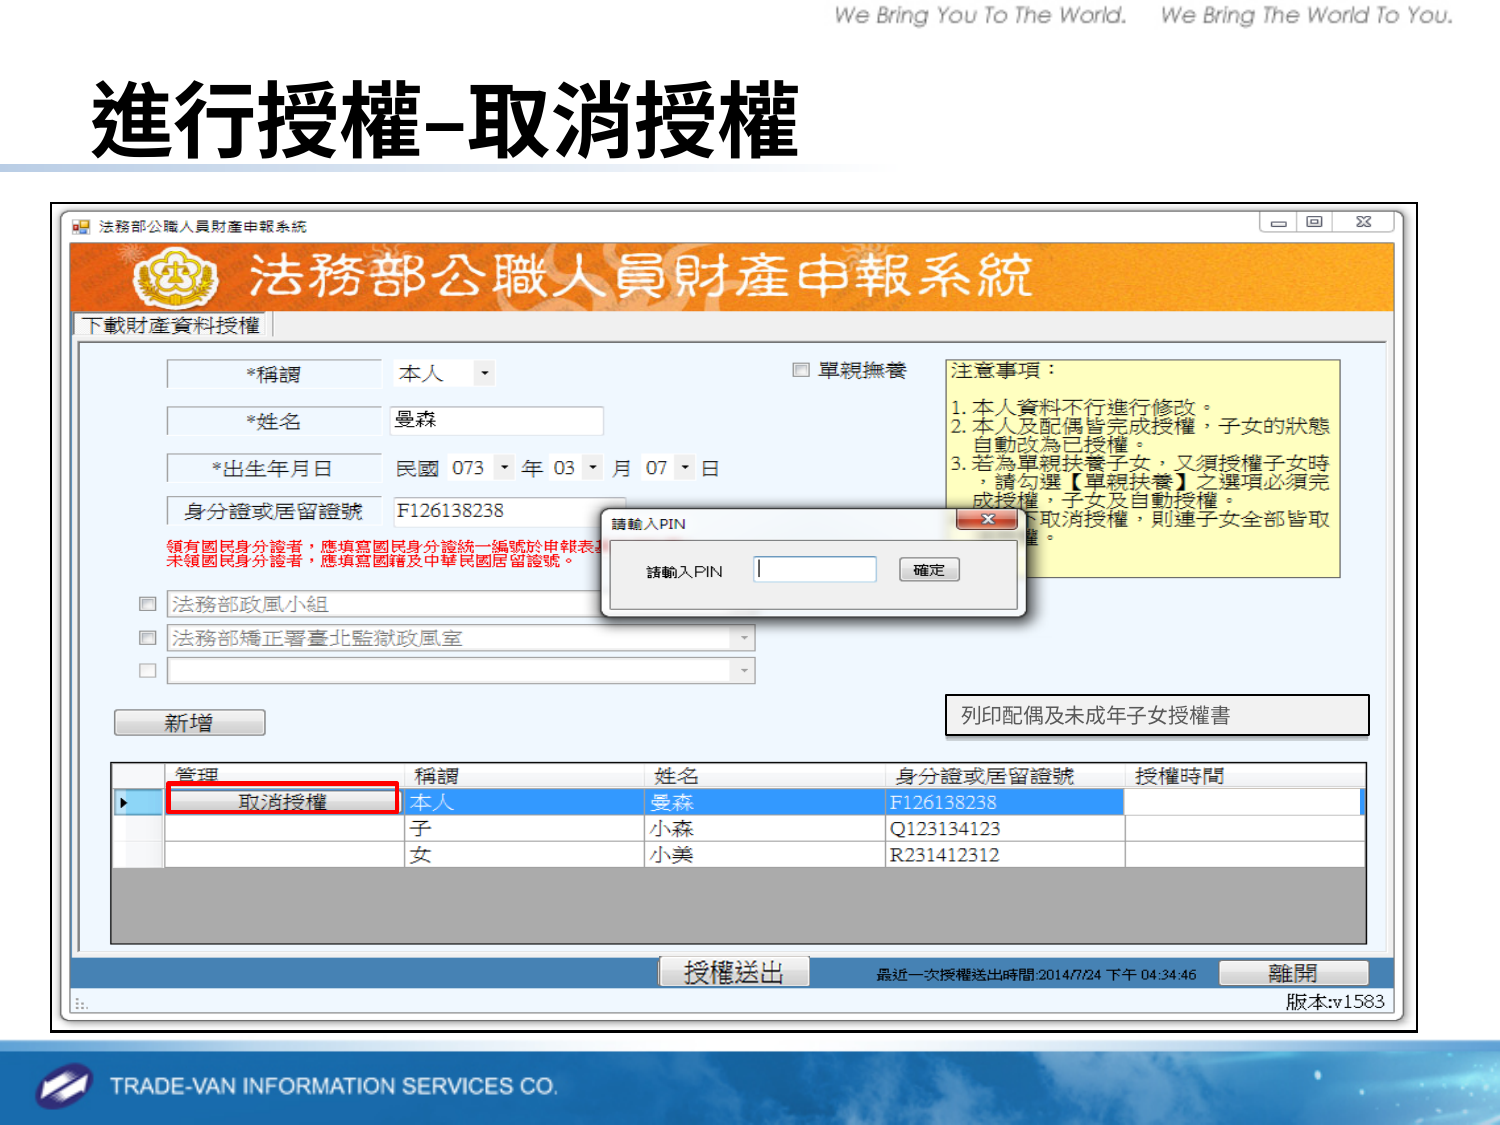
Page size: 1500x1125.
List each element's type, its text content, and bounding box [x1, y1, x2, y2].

picture [51, 203, 1416, 1031]
text_box 列印配偶及未成年子女授權書 [946, 694, 1369, 736]
title 進行授權–取消授權 [75, 44, 1350, 192]
